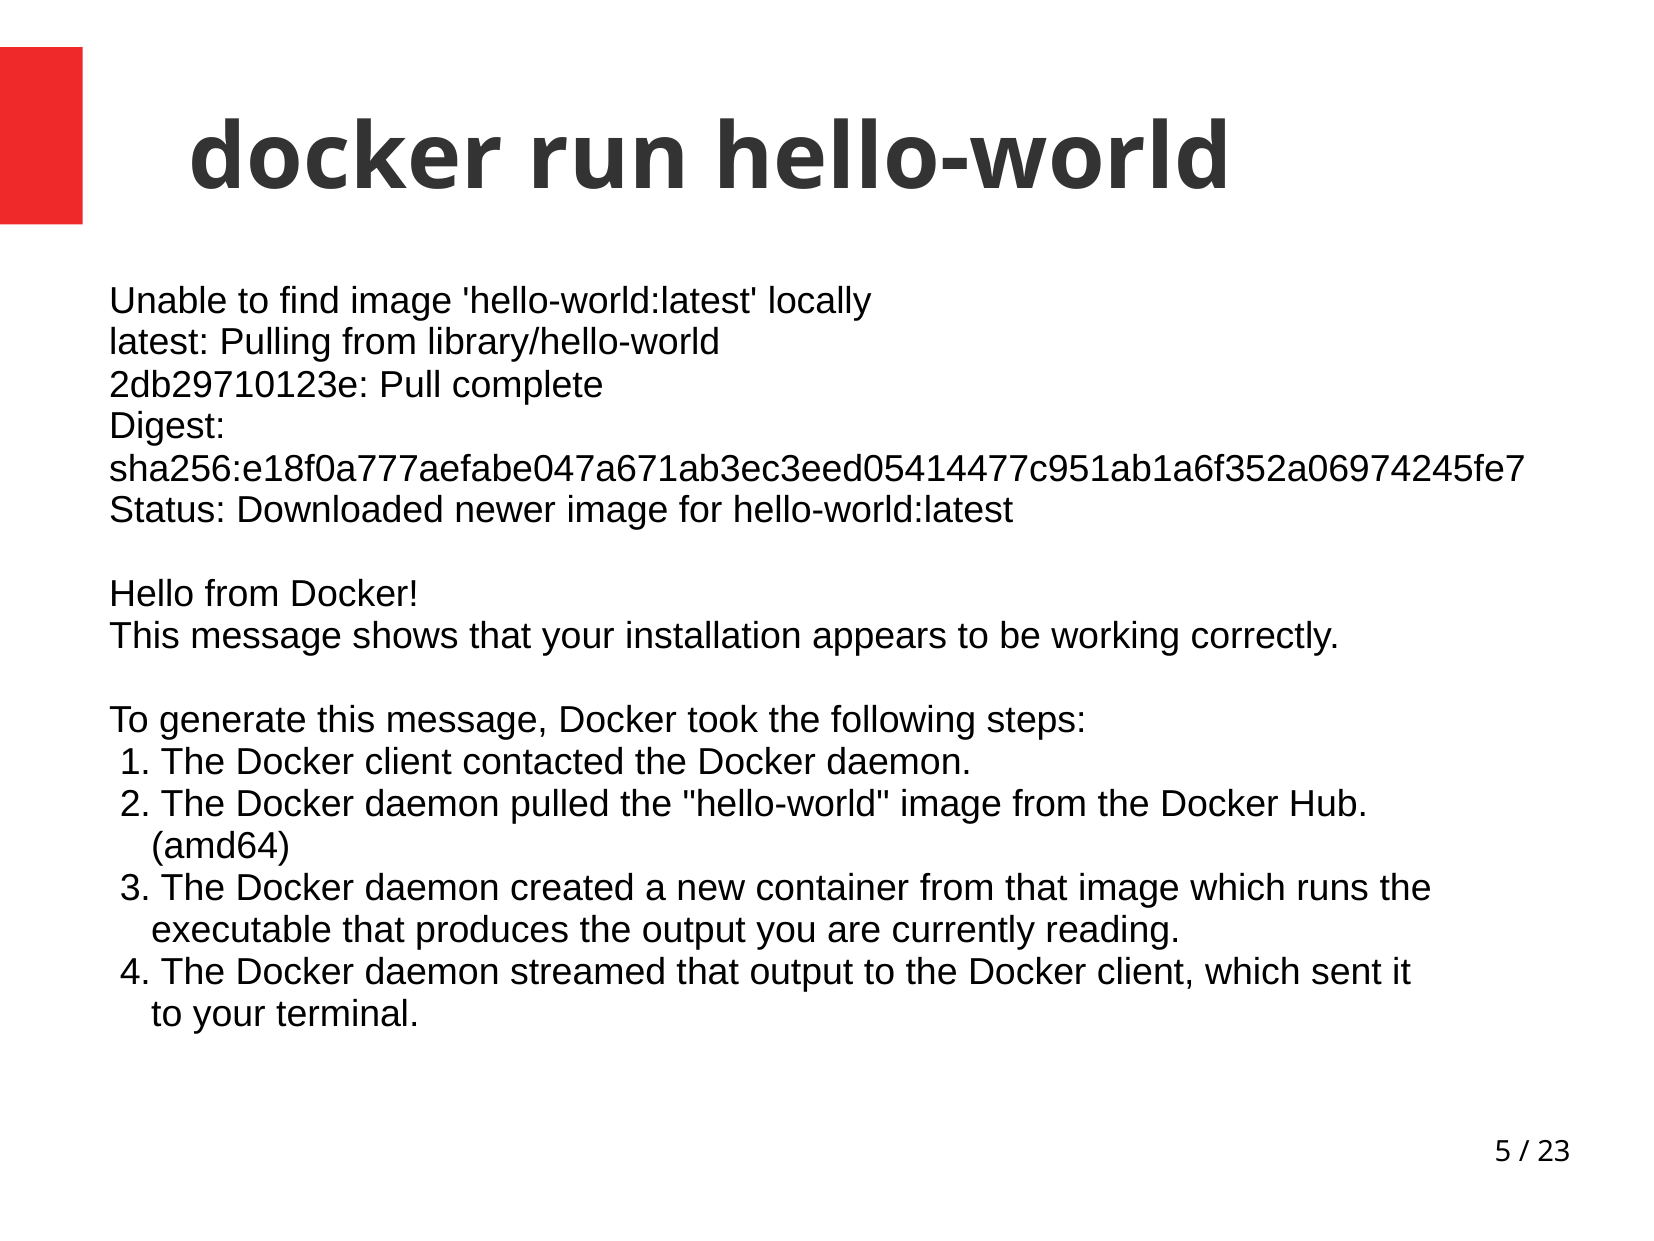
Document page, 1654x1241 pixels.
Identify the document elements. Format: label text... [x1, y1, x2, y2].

title docker run hello-world [118, 49, 1571, 257]
text_box Unable to find image 'hello-world:latest' locally latest: Pulling from library/hello-world 2db29710123e: Pull complete Digest: sha256:e18f0a777aefabe047a671ab3ec3eed05414477c951ab1a6f352a06974245fe7 Status: Downloaded newer image for hello-world:latest Hello from Docker! This message shows that your installation appears to be working correctly. To generate this message, Docker took the following steps: 1. The Docker client contacted the Docker daemon. 2. The Docker daemon pulled the "hello-world" image from the Docker Hub. (amd64) 3. The Docker daemon created a new container from that image which runs the executable that produces the output you are currently reading. 4. The Docker daemon streamed that output to the Docker client, which sent it to your terminal. [94, 271, 1571, 1043]
